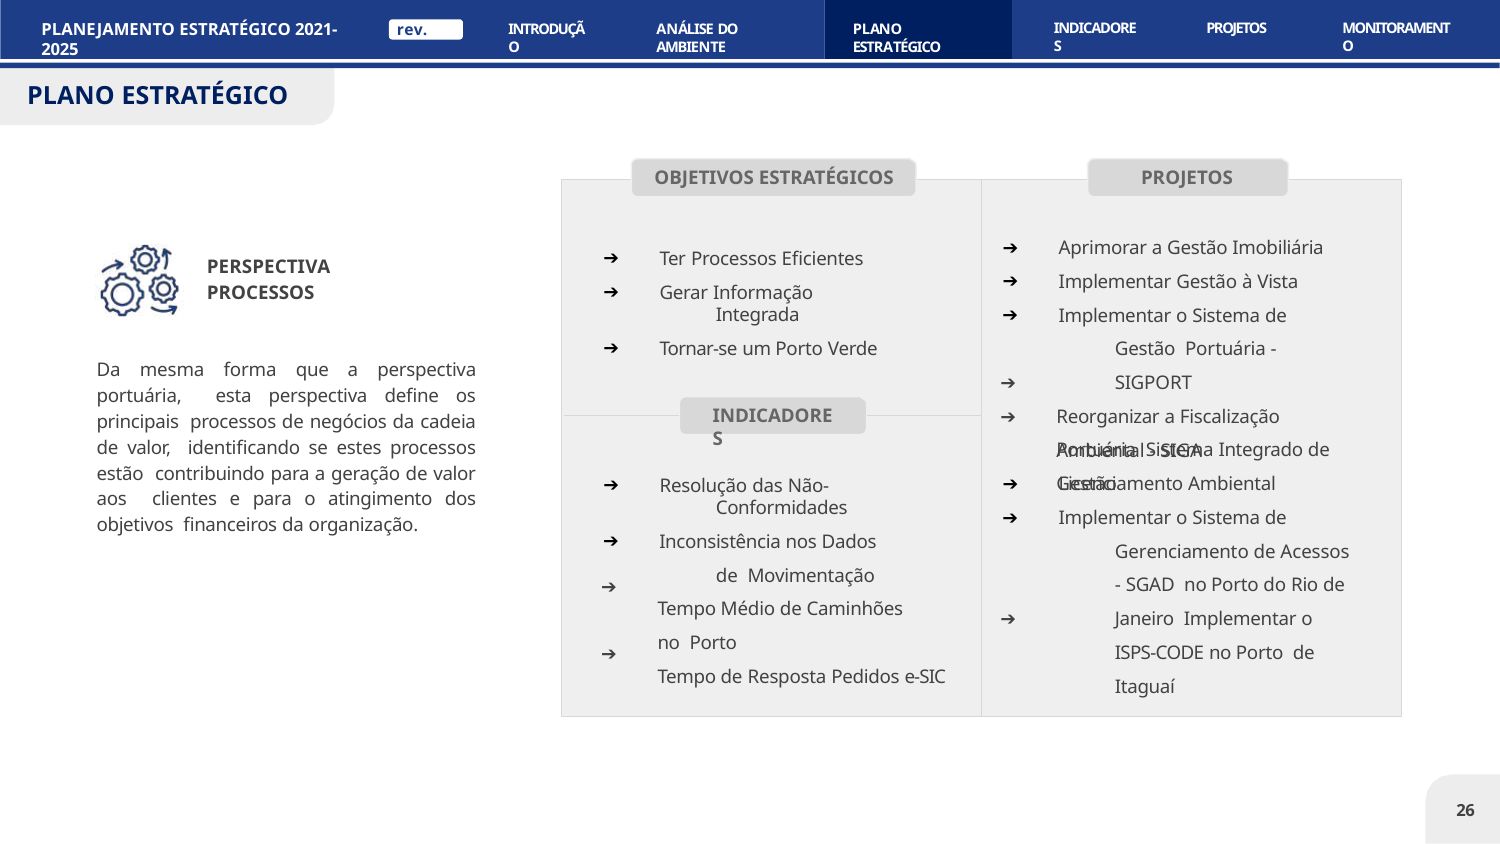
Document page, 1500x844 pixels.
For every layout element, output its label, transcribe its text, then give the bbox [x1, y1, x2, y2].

text_box [0, 62, 1500, 126]
text_box Aprimorar a Gestão Imobiliária Implementar Gestão à Vista Implementar o Sistema de Gestão Portuária - SIGPORT Reorganizar a Fiscalização Portuária Sistema Integrado de Gestão [998, 222, 1363, 430]
text_box Da mesma forma que a perspectiva portuária, esta perspectiva deﬁne os principais processos de negócios da cadeia de valor, identiﬁcando se estes processos estão contribuindo para a geração de valor aos clientes e para o atingimento dos objetivos ﬁnanceiros da organização. [94, 352, 480, 538]
text_box Resolução das Não-Conformidades Inconsistência nos Dados de Movimentação Tempo Médio de Caminhões no Porto Tempo de Resposta Pedidos e-SIC [599, 459, 955, 667]
text_box Ter Processos Eﬁcientes Gerar Informação Integrada Tornar-se um Porto Verde [599, 233, 889, 339]
text_box [562, 180, 981, 716]
text_box [1089, 160, 1287, 195]
picture [95, 236, 184, 325]
text_box INDICADORES [1051, 16, 1137, 39]
text_box Ambiental - SIGA Licenciamento Ambiental Implementar o Sistema de Gerenciamento de Acessos - SGAD no Porto do Rio de Janeiro Implementar o ISPS-CODE no Porto de Itaguaí [998, 424, 1353, 666]
text_box [1425, 774, 1500, 844]
text_box PLANO ESTRATÉGICO [24, 77, 309, 110]
text_box PLANEJAMENTO ESTRATÉGICO 2021-2025 [39, 16, 374, 41]
text_box OBJETIVOS ESTRATÉGICOS [652, 163, 895, 191]
text_box INTRODUÇÃO [506, 17, 589, 40]
text_box INDICADORES [710, 401, 836, 429]
text_box [633, 160, 915, 195]
text_box PROJETOS [1204, 16, 1272, 39]
text_box PERSPECTIVA PROCESSOS [204, 249, 374, 303]
text_box [681, 398, 865, 433]
text_box rev. 2022 [394, 17, 457, 41]
text_box MONITORAMENTO [1340, 16, 1453, 39]
text_box [0, 0, 1500, 59]
text_box PROJETOS [1138, 163, 1238, 191]
text_box 21 [1450, 799, 1480, 823]
text_box ANÁLISE DO AMBIENTE [654, 17, 796, 40]
text_box PLANO ESTRATÉGICO [850, 17, 982, 40]
text_box [982, 180, 1401, 716]
